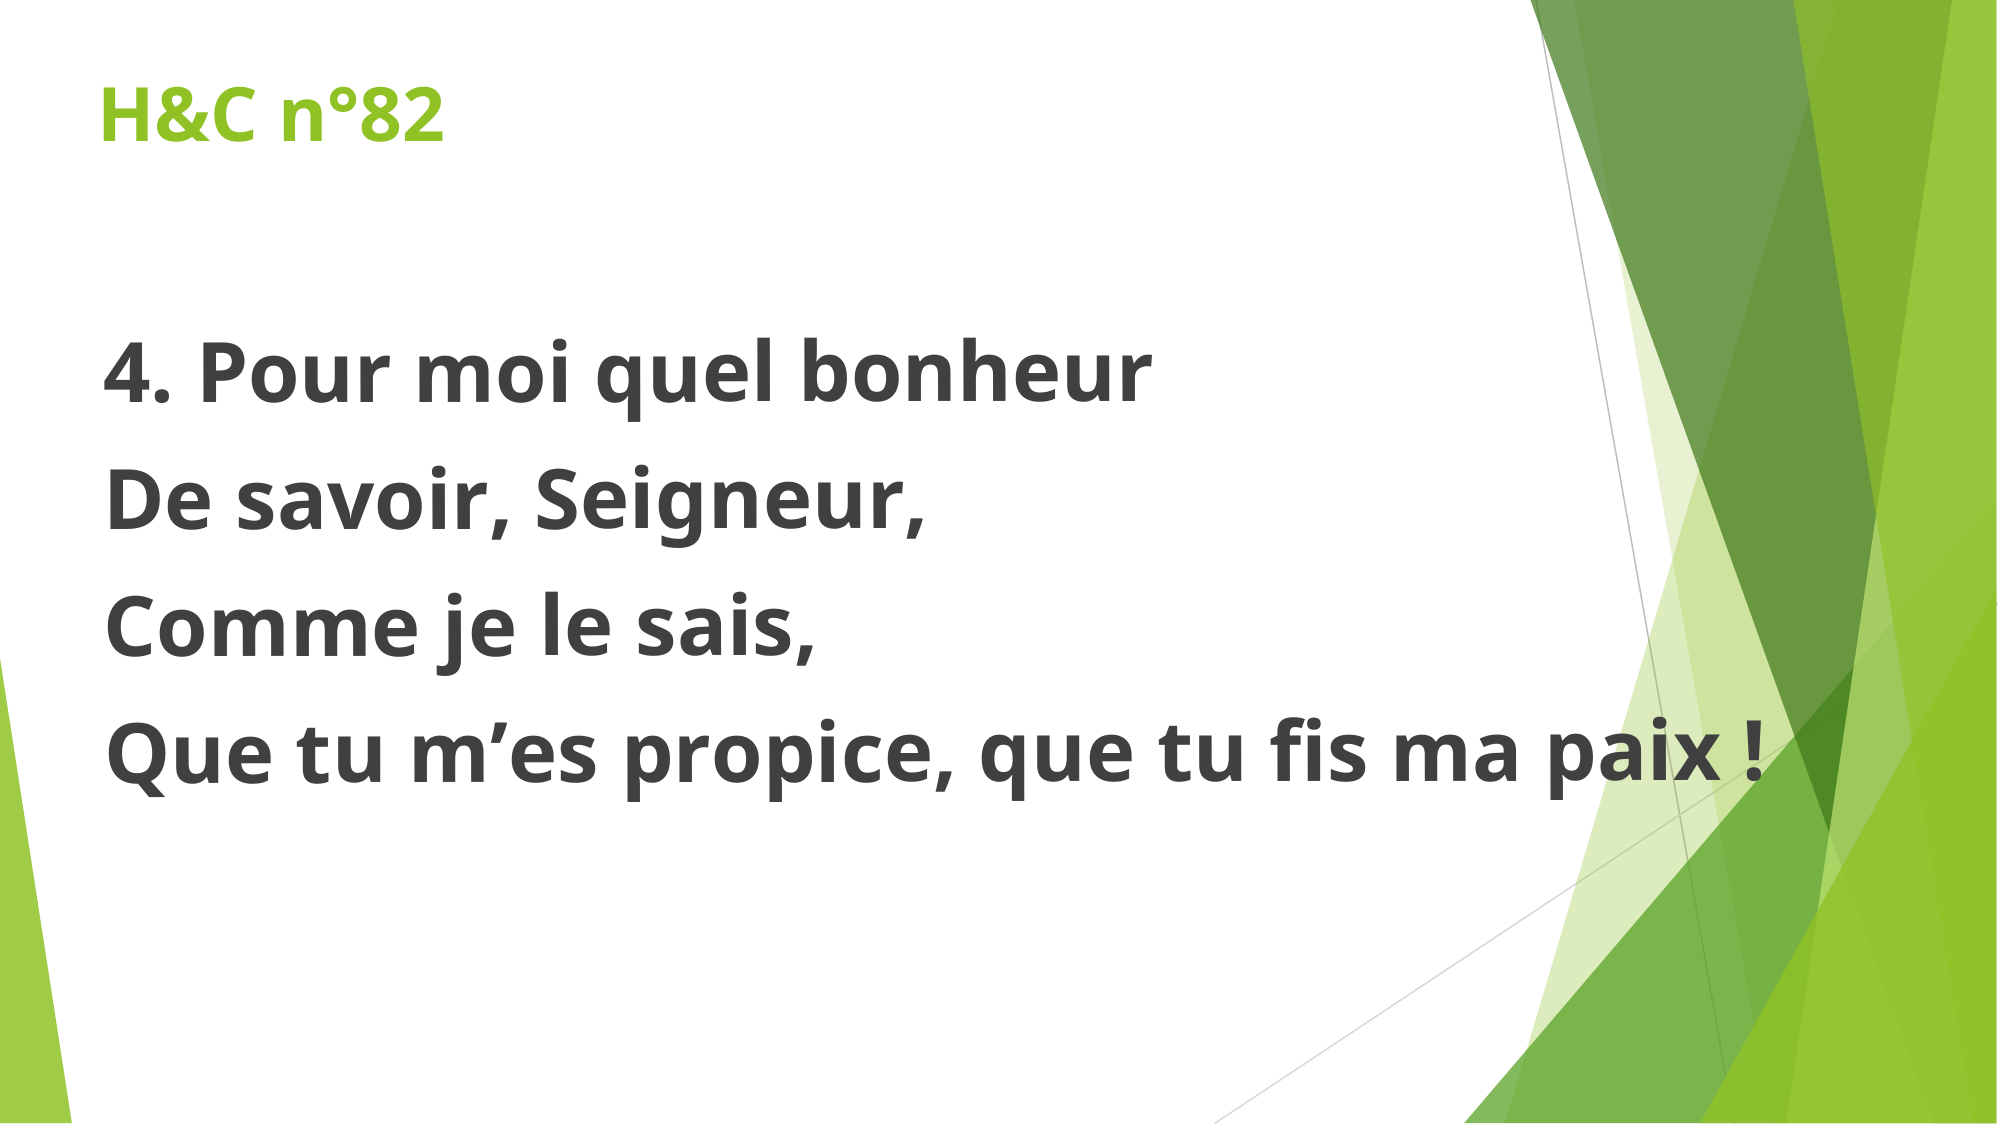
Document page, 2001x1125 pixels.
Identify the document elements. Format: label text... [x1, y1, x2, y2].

text_box 4. Pour moi quel bonheur De savoir, Seigneur, Comme je le sais, Que tu m’es propice, que tu fis ma paix ! [88, 292, 1839, 1082]
text_box H&C n°82 [82, 59, 496, 166]
